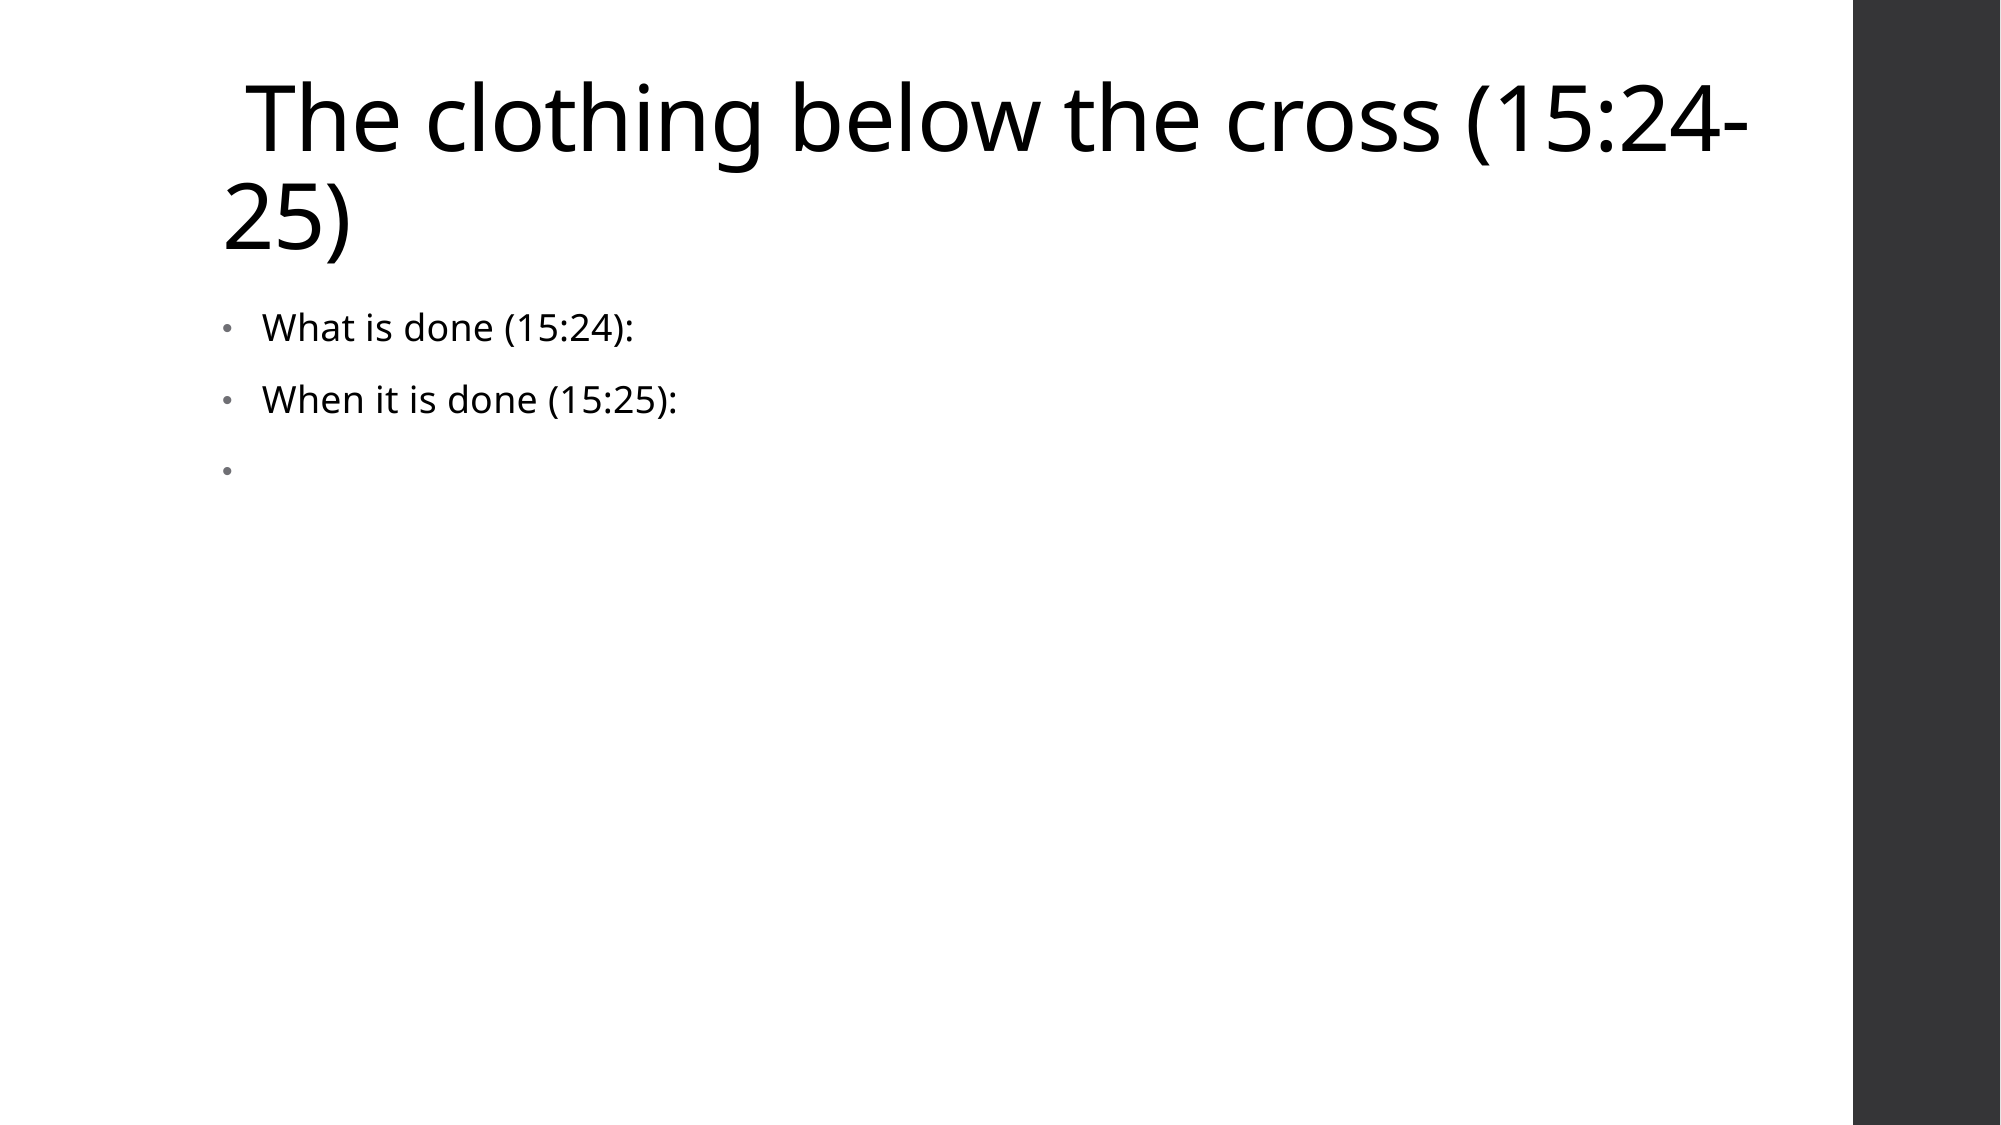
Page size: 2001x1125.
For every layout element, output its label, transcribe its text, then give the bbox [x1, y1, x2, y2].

title The clothing below the cross (15:24-25) [206, 60, 1797, 278]
list What is done (15:24): When it is done (15:25): [206, 299, 1617, 1014]
